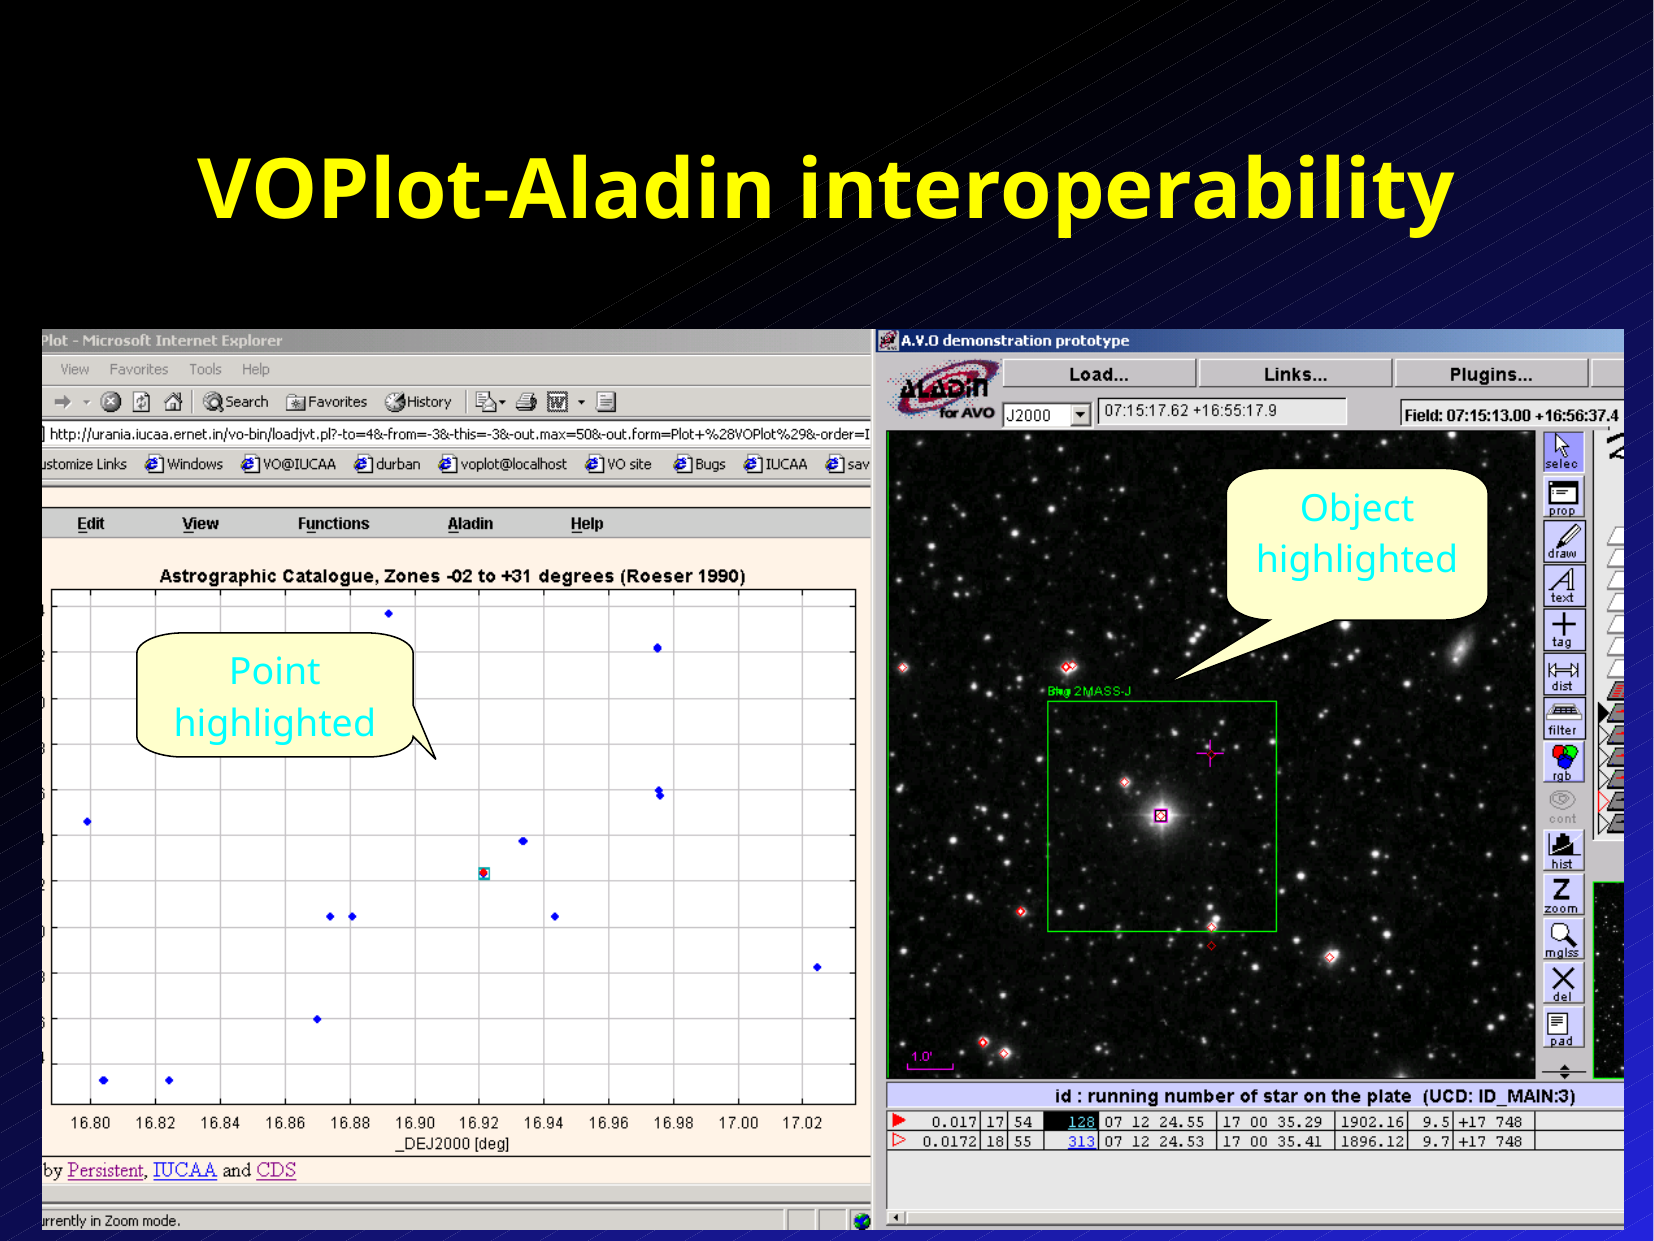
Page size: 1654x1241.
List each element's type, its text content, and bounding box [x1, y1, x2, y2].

title VOPlot-Aladin interoperability [124, 77, 1530, 295]
chart [42, 329, 1624, 1230]
text_box Object highlighted [1165, 468, 1489, 685]
text_box Point highlighted [136, 632, 436, 760]
